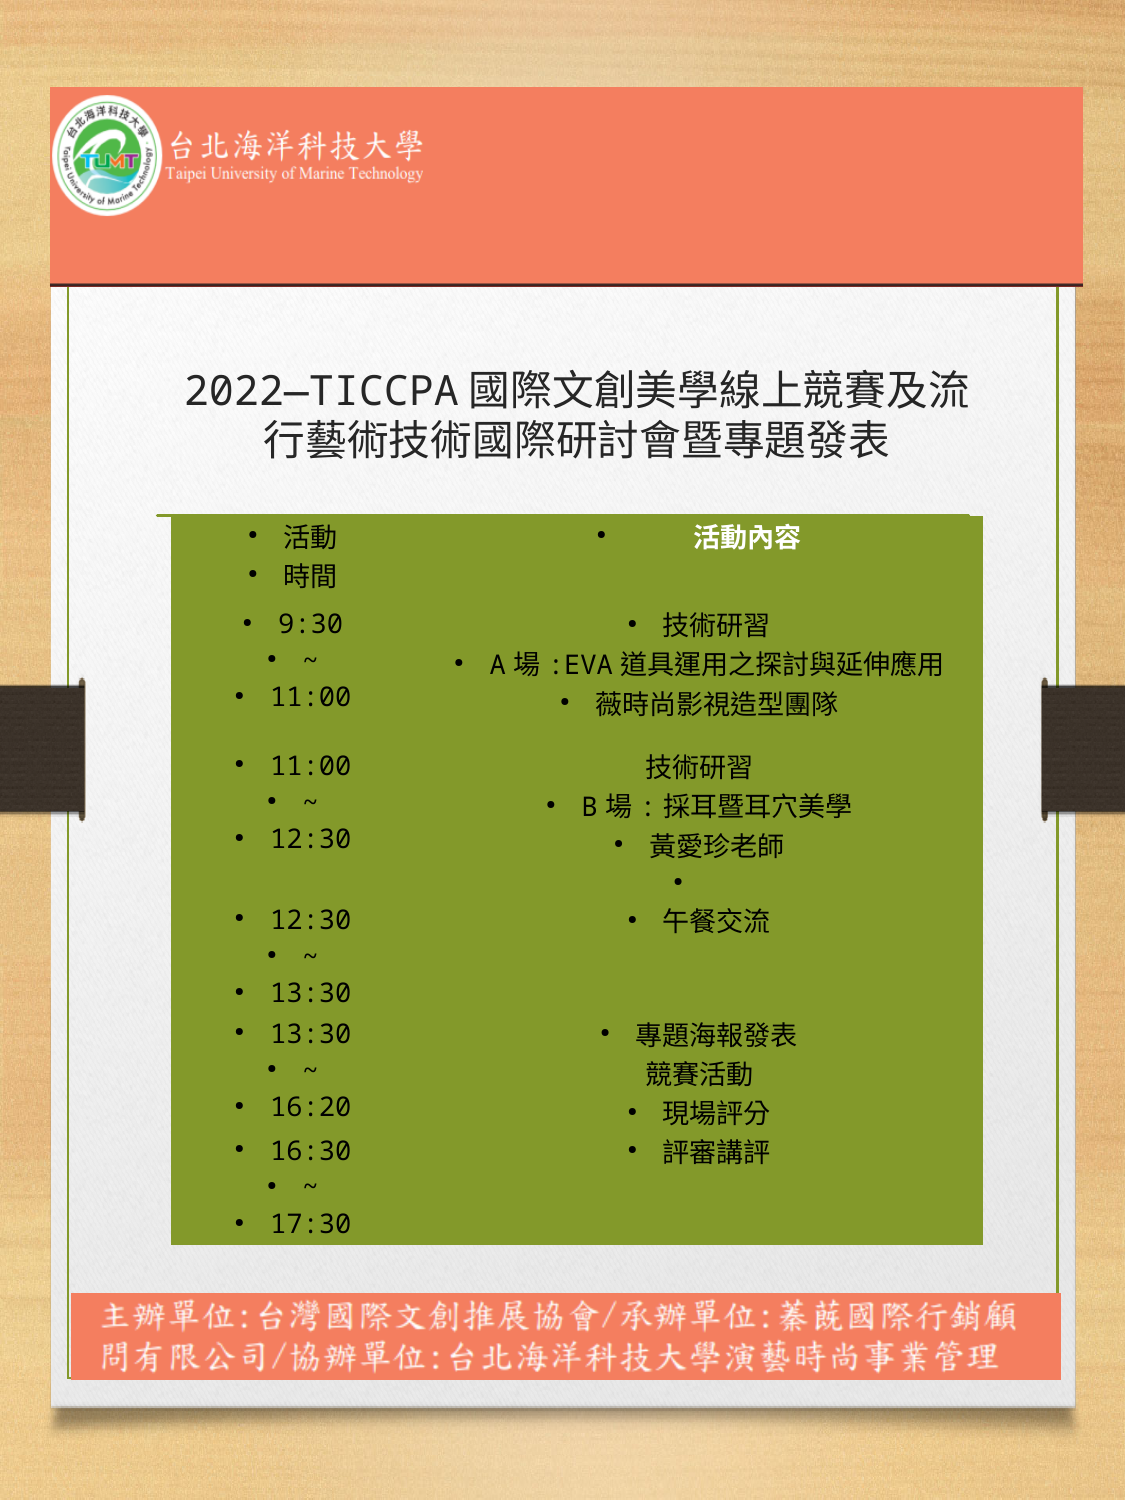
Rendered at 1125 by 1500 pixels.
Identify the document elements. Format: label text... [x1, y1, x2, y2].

table_cell 9:30 ~ 11:00 [171, 605, 415, 747]
picture [71, 1293, 1061, 1380]
table_cell 12:30 ~ 13:30 [171, 901, 415, 1014]
table_header 活動內容 [415, 516, 983, 605]
table_header 活動 時間 [171, 516, 415, 605]
table_cell 評審講評 [415, 1131, 983, 1245]
table_cell 13:30 ~ 16:20 [171, 1014, 415, 1131]
table_cell 午餐交流 [415, 901, 983, 1014]
table_cell 專題海報發表 競賽活動 現場評分 [415, 1014, 983, 1131]
table_cell 16:30 ~ 17:30 [171, 1131, 415, 1245]
title 2022—TICCPA國際文創美學線上競賽及流行藝術技術國際研討會暨專題發表 [158, 348, 996, 480]
table_cell 技術研習 B場:採耳暨耳穴美學 黃愛珍老師 [415, 747, 983, 901]
picture [50, 87, 1083, 287]
table_cell 技術研習 A場:EVA道具運用之探討與延伸應用 薇時尚影視造型團隊 [415, 605, 983, 747]
table_cell 11:00 ~ 12:30 [171, 747, 415, 901]
